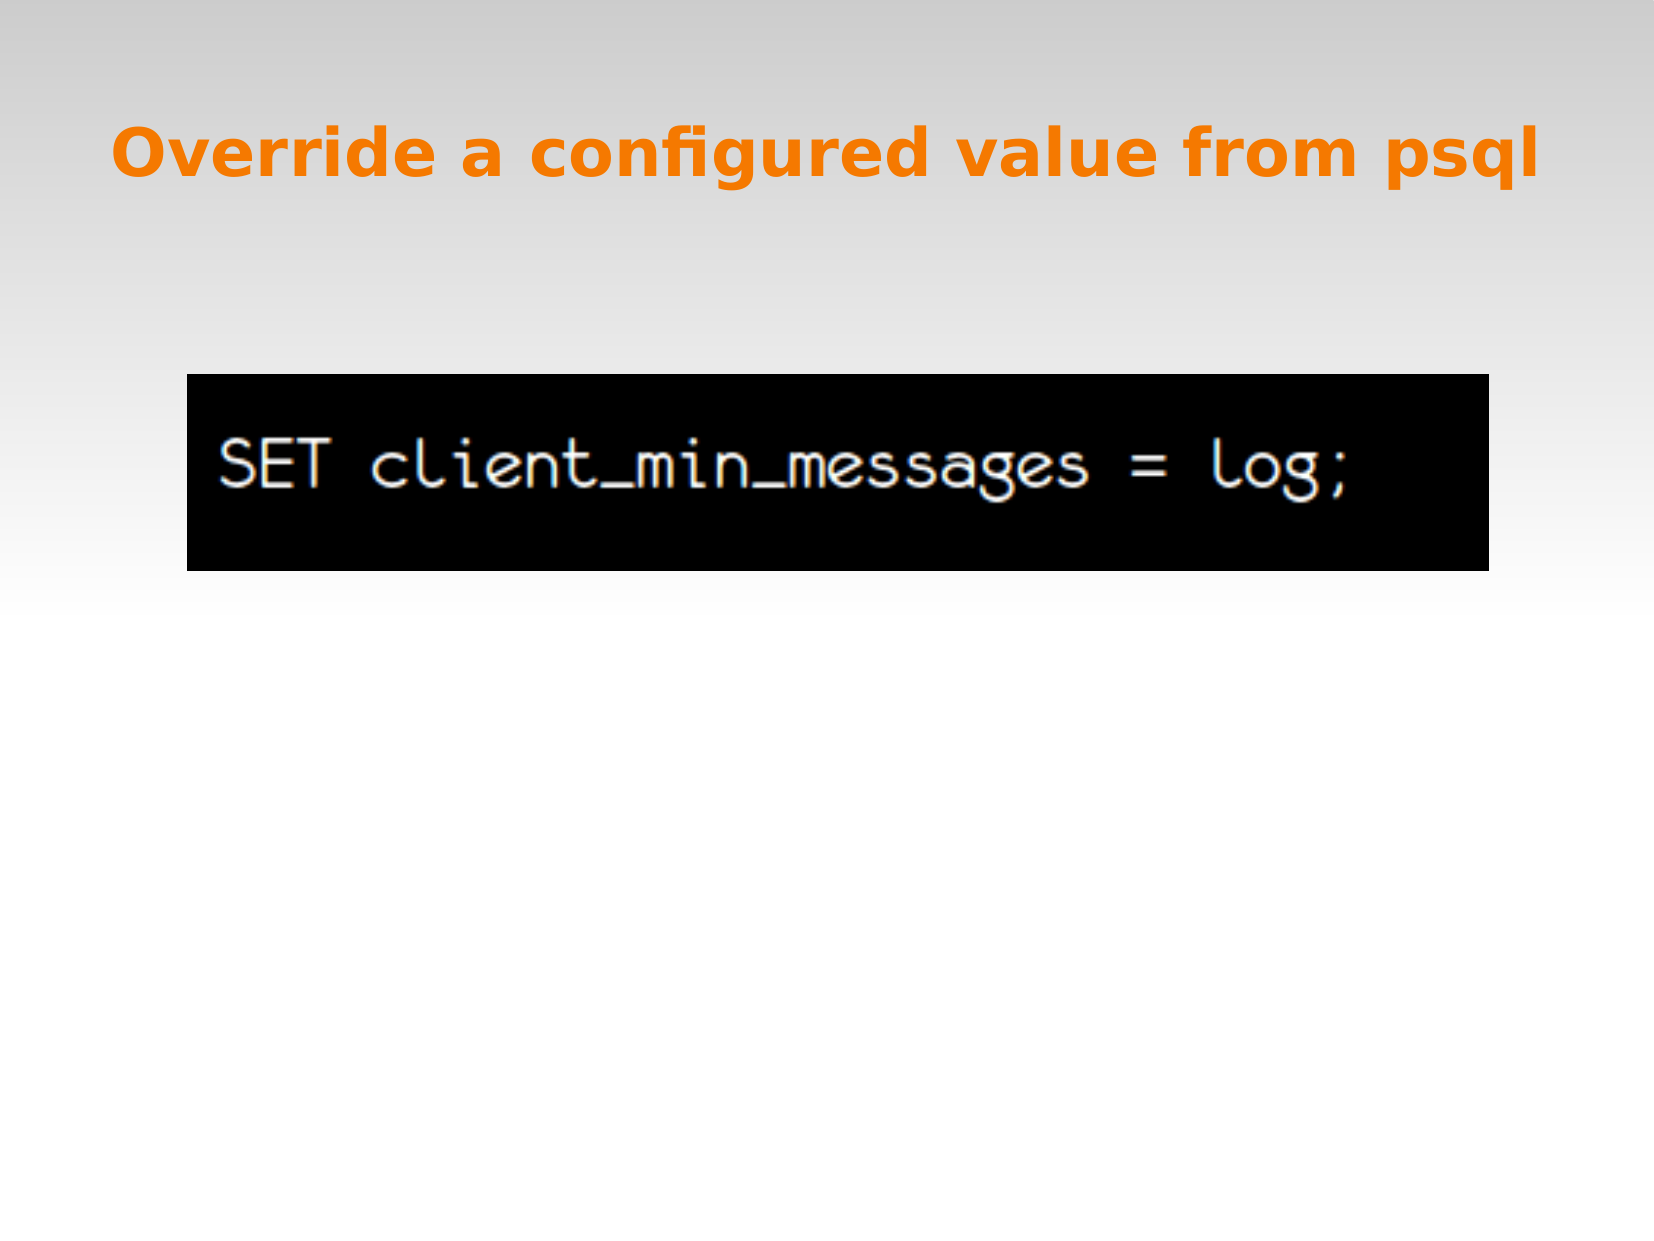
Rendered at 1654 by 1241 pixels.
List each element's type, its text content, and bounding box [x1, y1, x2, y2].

title Override a configured value from psql [82, 49, 1571, 257]
picture [187, 374, 1489, 571]
